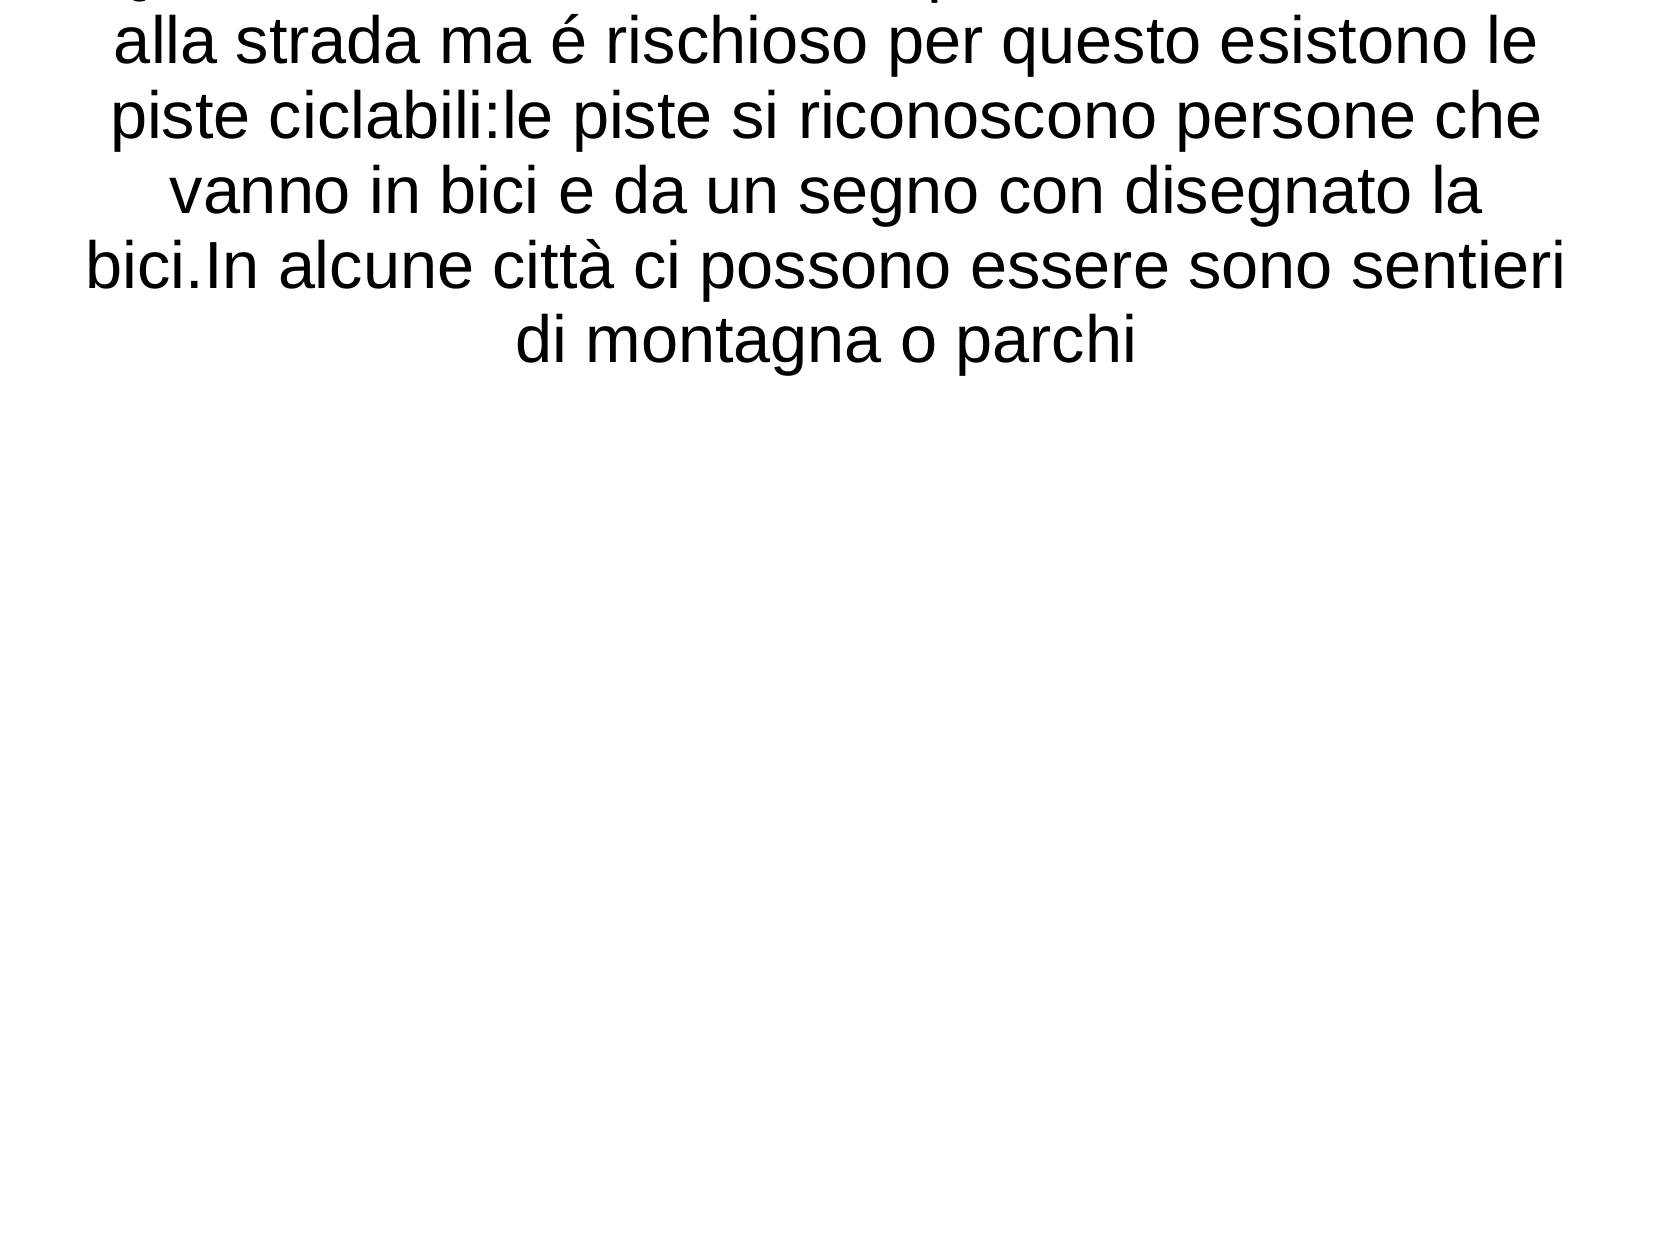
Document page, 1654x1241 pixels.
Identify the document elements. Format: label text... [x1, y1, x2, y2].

title Quando si va in bicicletta si può andare in mezzo alla strada ma é rischioso per questo esistono le piste ciclabili:le piste si riconoscono persone che vanno in bici e da un segno con disegnato la bici.In alcune città ci possono essere sono sentieri di montagna o parchi [82, 0, 1571, 378]
